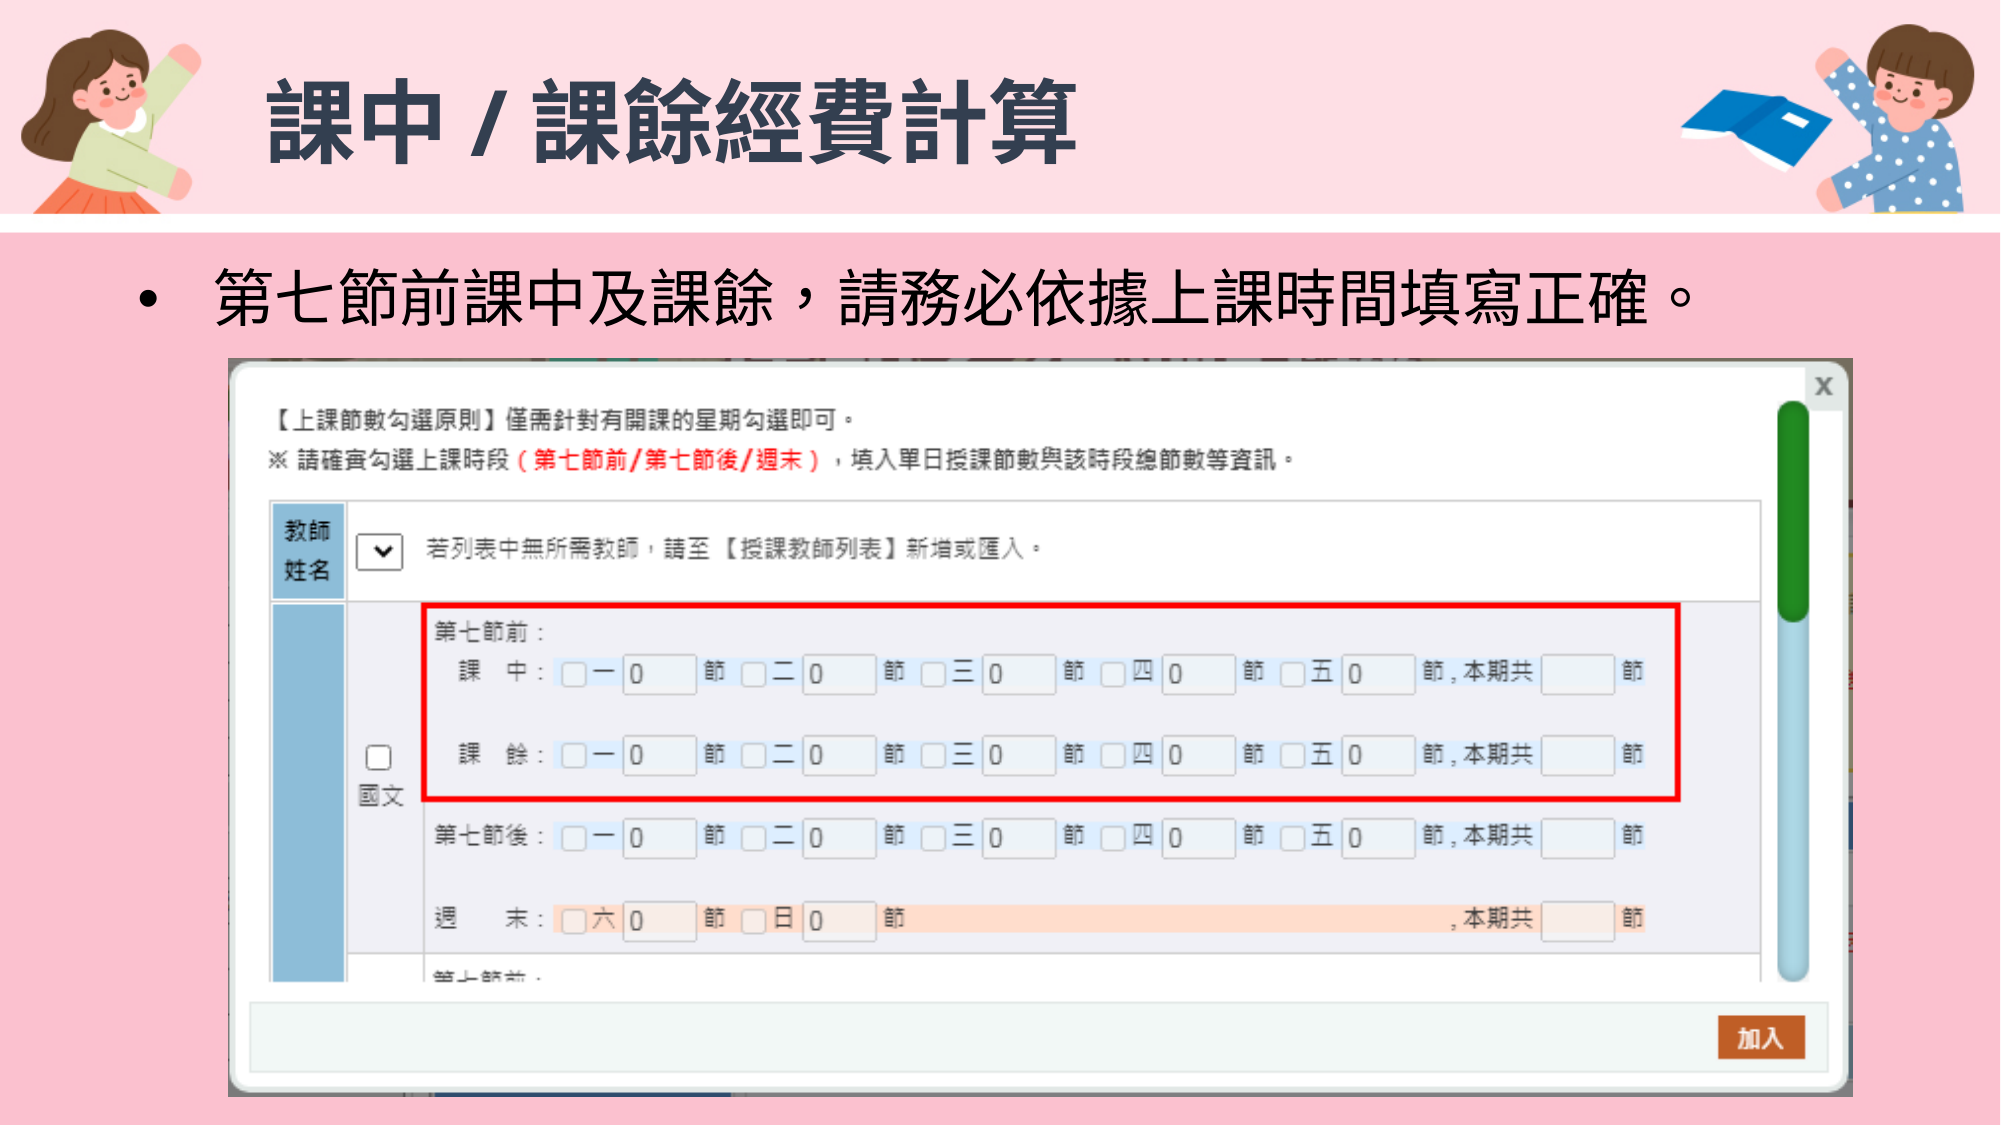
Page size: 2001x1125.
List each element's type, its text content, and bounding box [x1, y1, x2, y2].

picture [228, 358, 1853, 1097]
text_box 第七節前課中及課餘，請務必依據上課時間填寫正確。 [95, 260, 1905, 962]
text_box 課中/課餘經費計算 [250, 58, 1096, 183]
